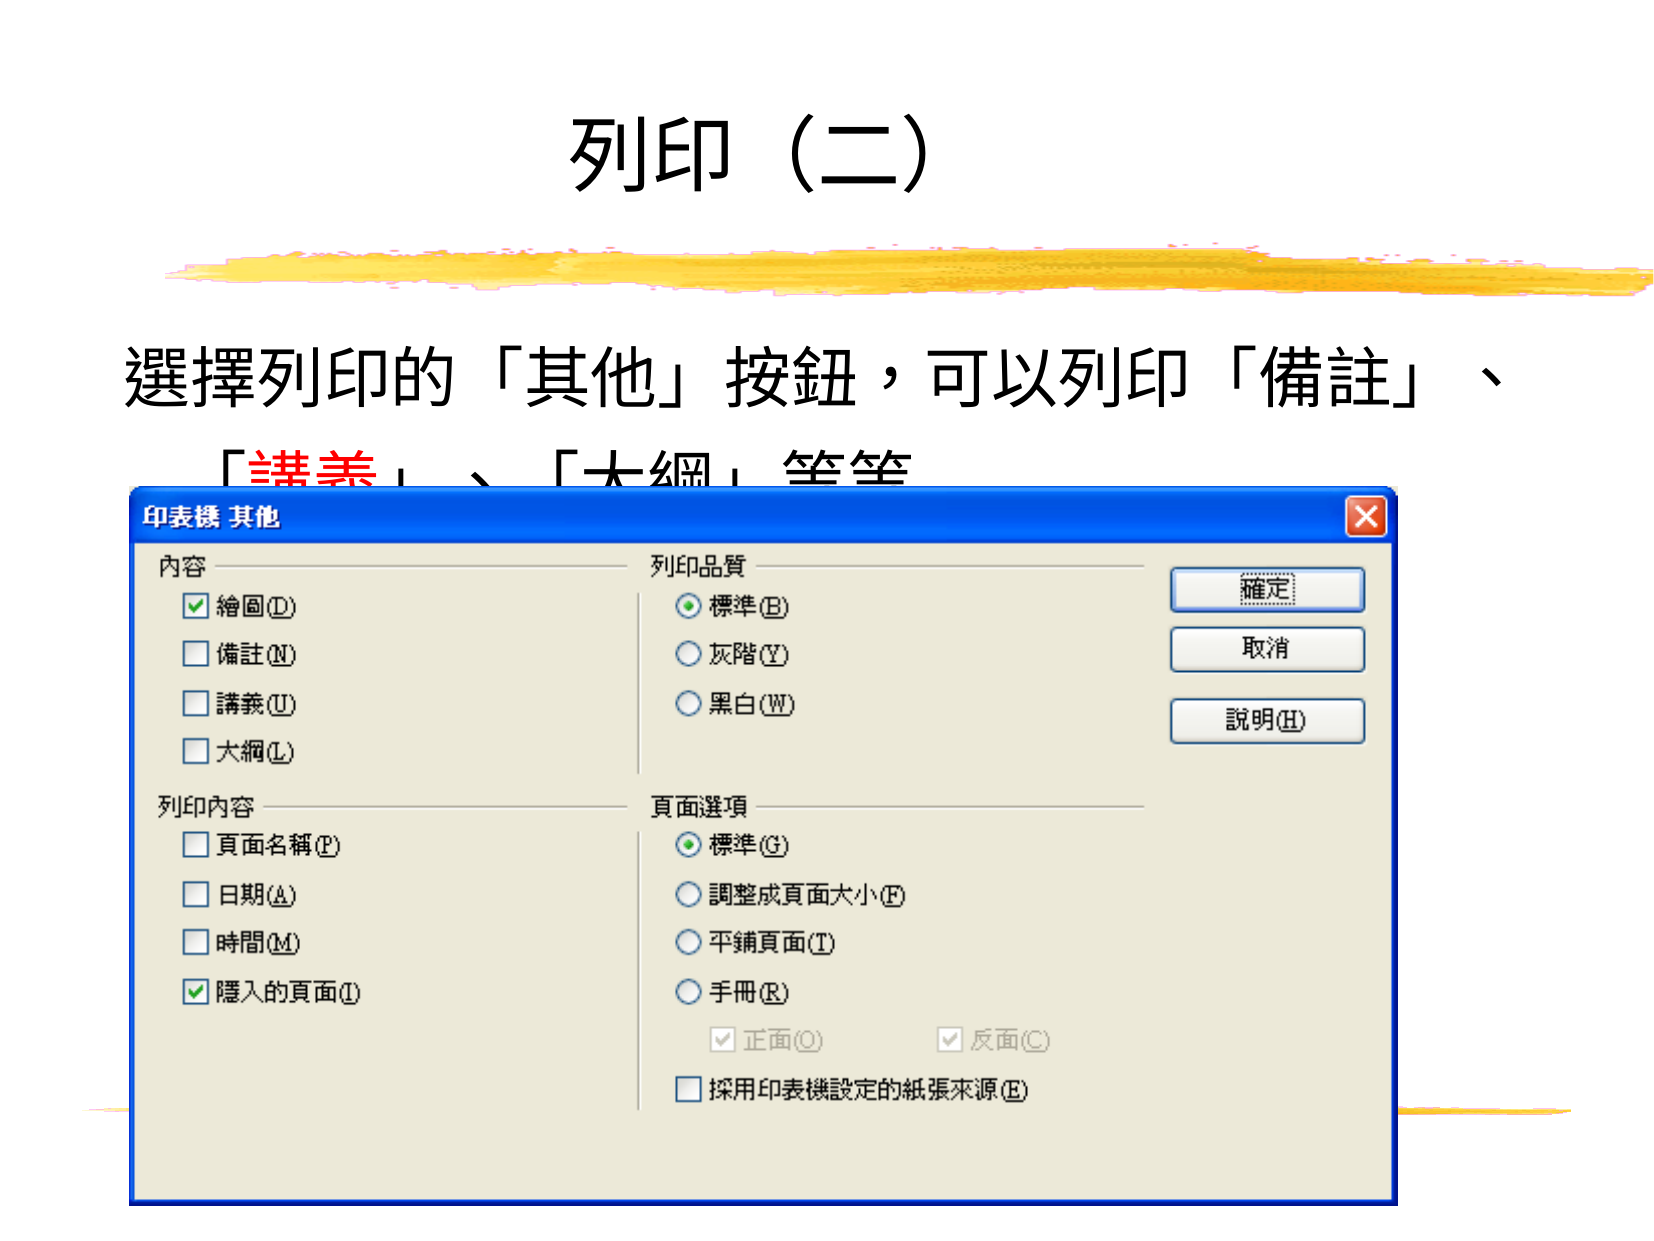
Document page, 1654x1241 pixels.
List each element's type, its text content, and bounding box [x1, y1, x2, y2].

list 選擇列印的「其他」按鈕，可以列印「備註」、「講義」、「大綱」等等 [124, 316, 1530, 503]
picture [82, 486, 1571, 1206]
title 列印（二） [73, 39, 1479, 249]
picture [165, 237, 1654, 308]
